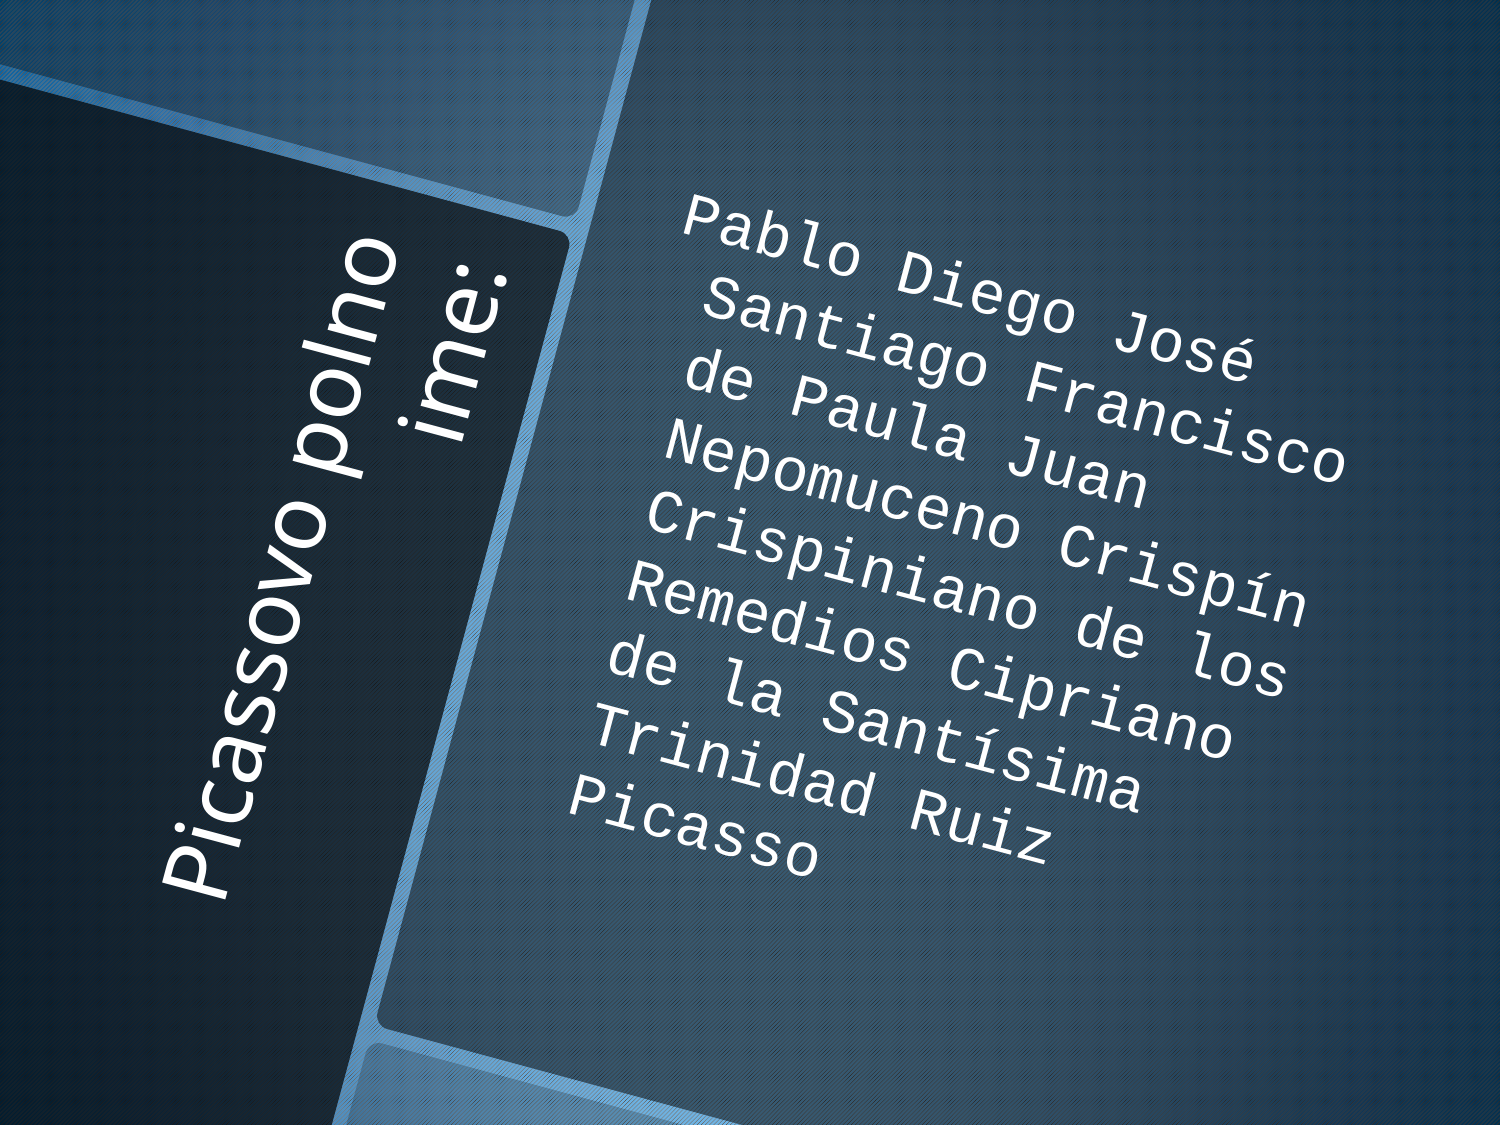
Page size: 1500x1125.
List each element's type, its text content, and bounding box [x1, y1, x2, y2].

list Pablo Diego José Santiago Francisco de Paula Juan Nepomuceno Crispín Crispiniano de los Remedios Cipriano de la Santísima Trinidad Ruiz Picasso [487, 87, 1442, 1090]
title Picassovo polno ime: [69, 193, 538, 1053]
